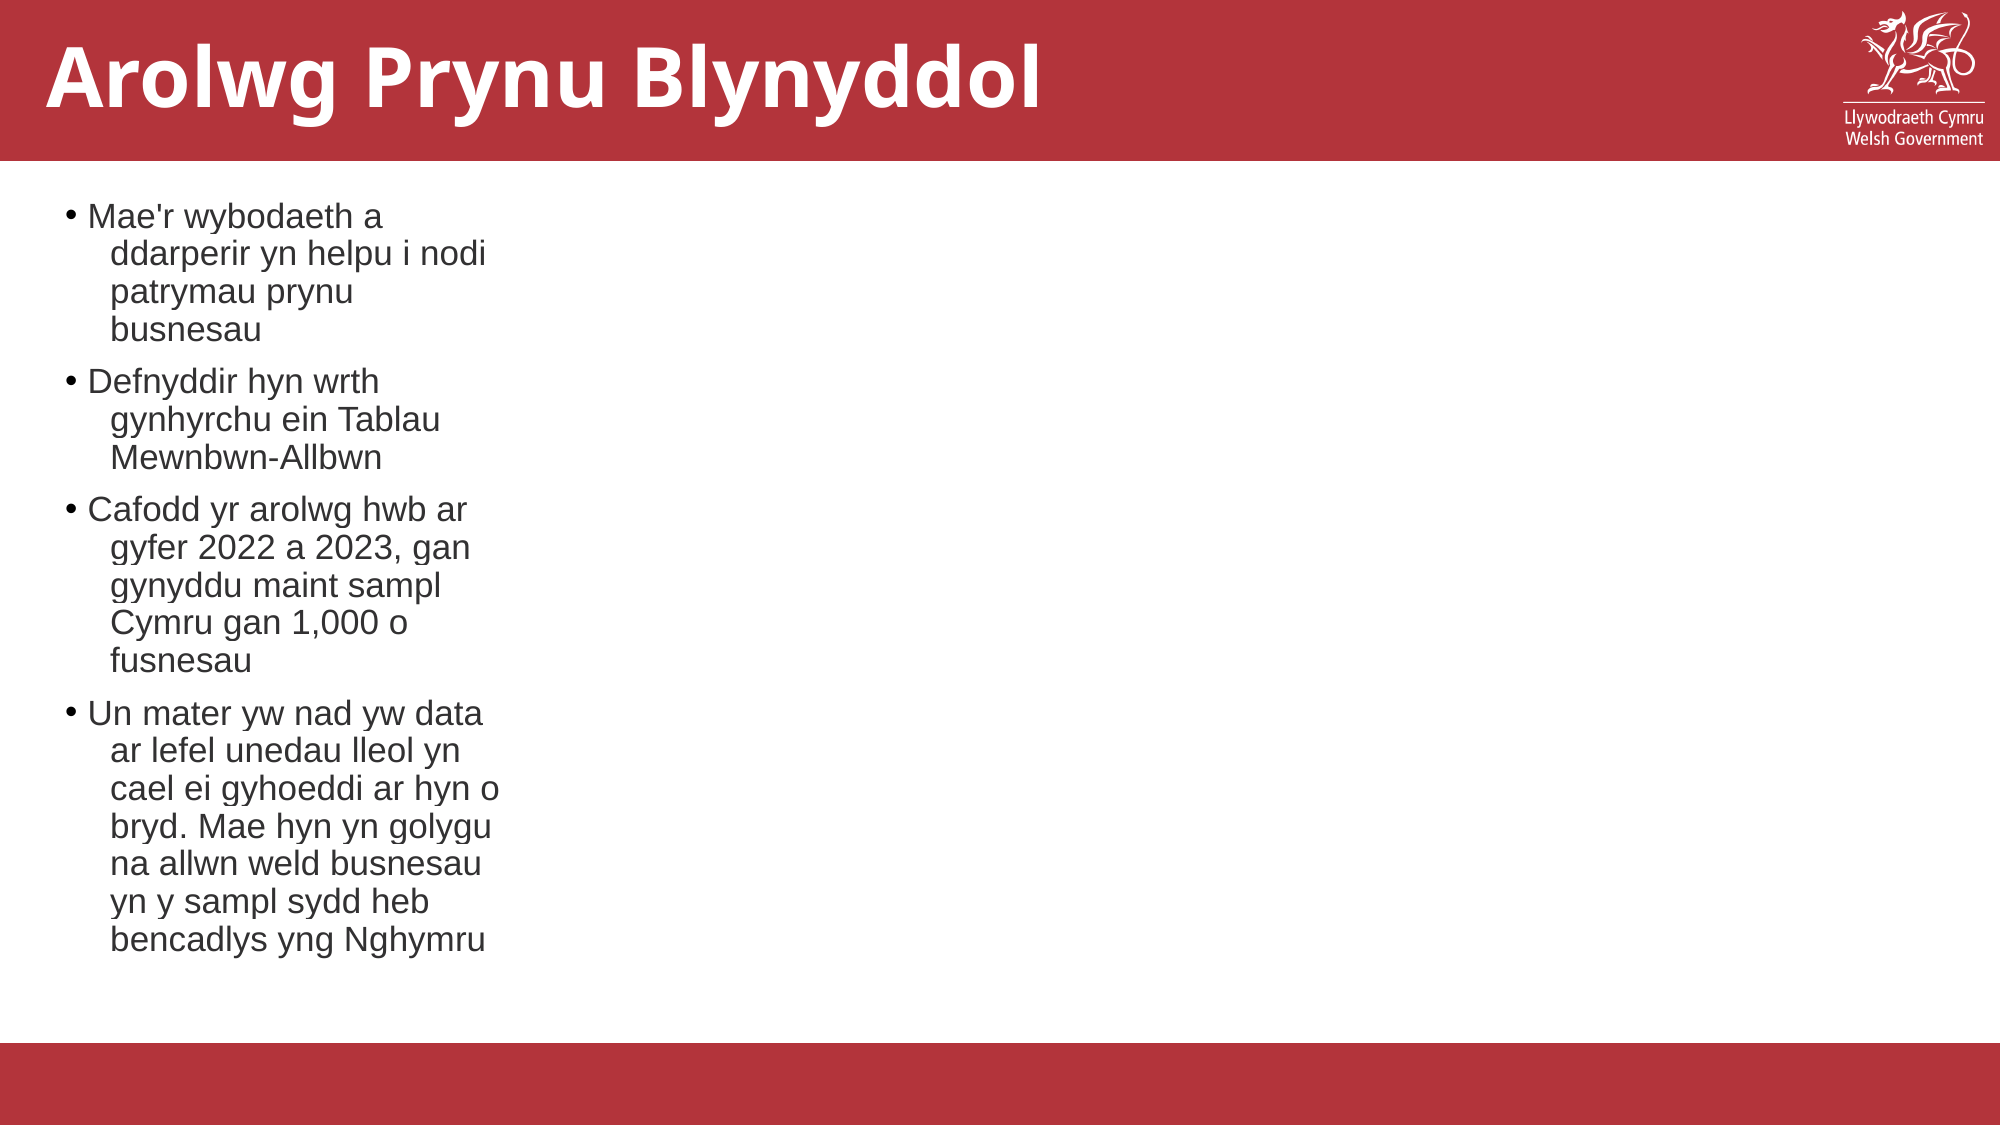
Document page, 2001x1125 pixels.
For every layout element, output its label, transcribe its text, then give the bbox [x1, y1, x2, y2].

title Arolwg Prynu Blynyddol [31, 27, 1757, 134]
list Mae'r wybodaeth a ddarperir yn helpu i nodi patrymau prynu busnesau Defnyddir hyn wrth gynhyrchu ein Tablau Mewnbwn-Allbwn Cafodd yr arolwg hwb ar gyfer 2022 a 2023, gan gynyddu maint sampl Cymru gan 1,000 o fusnesau Un mater yw nad yw data ar lefel unedau lleol yn cael ei gyhoeddi ar hyn o bryd. Mae hyn yn golygu na allwn weld busnesau yn y sampl sydd heb bencadlys yng Nghymru [50, 190, 1932, 1016]
